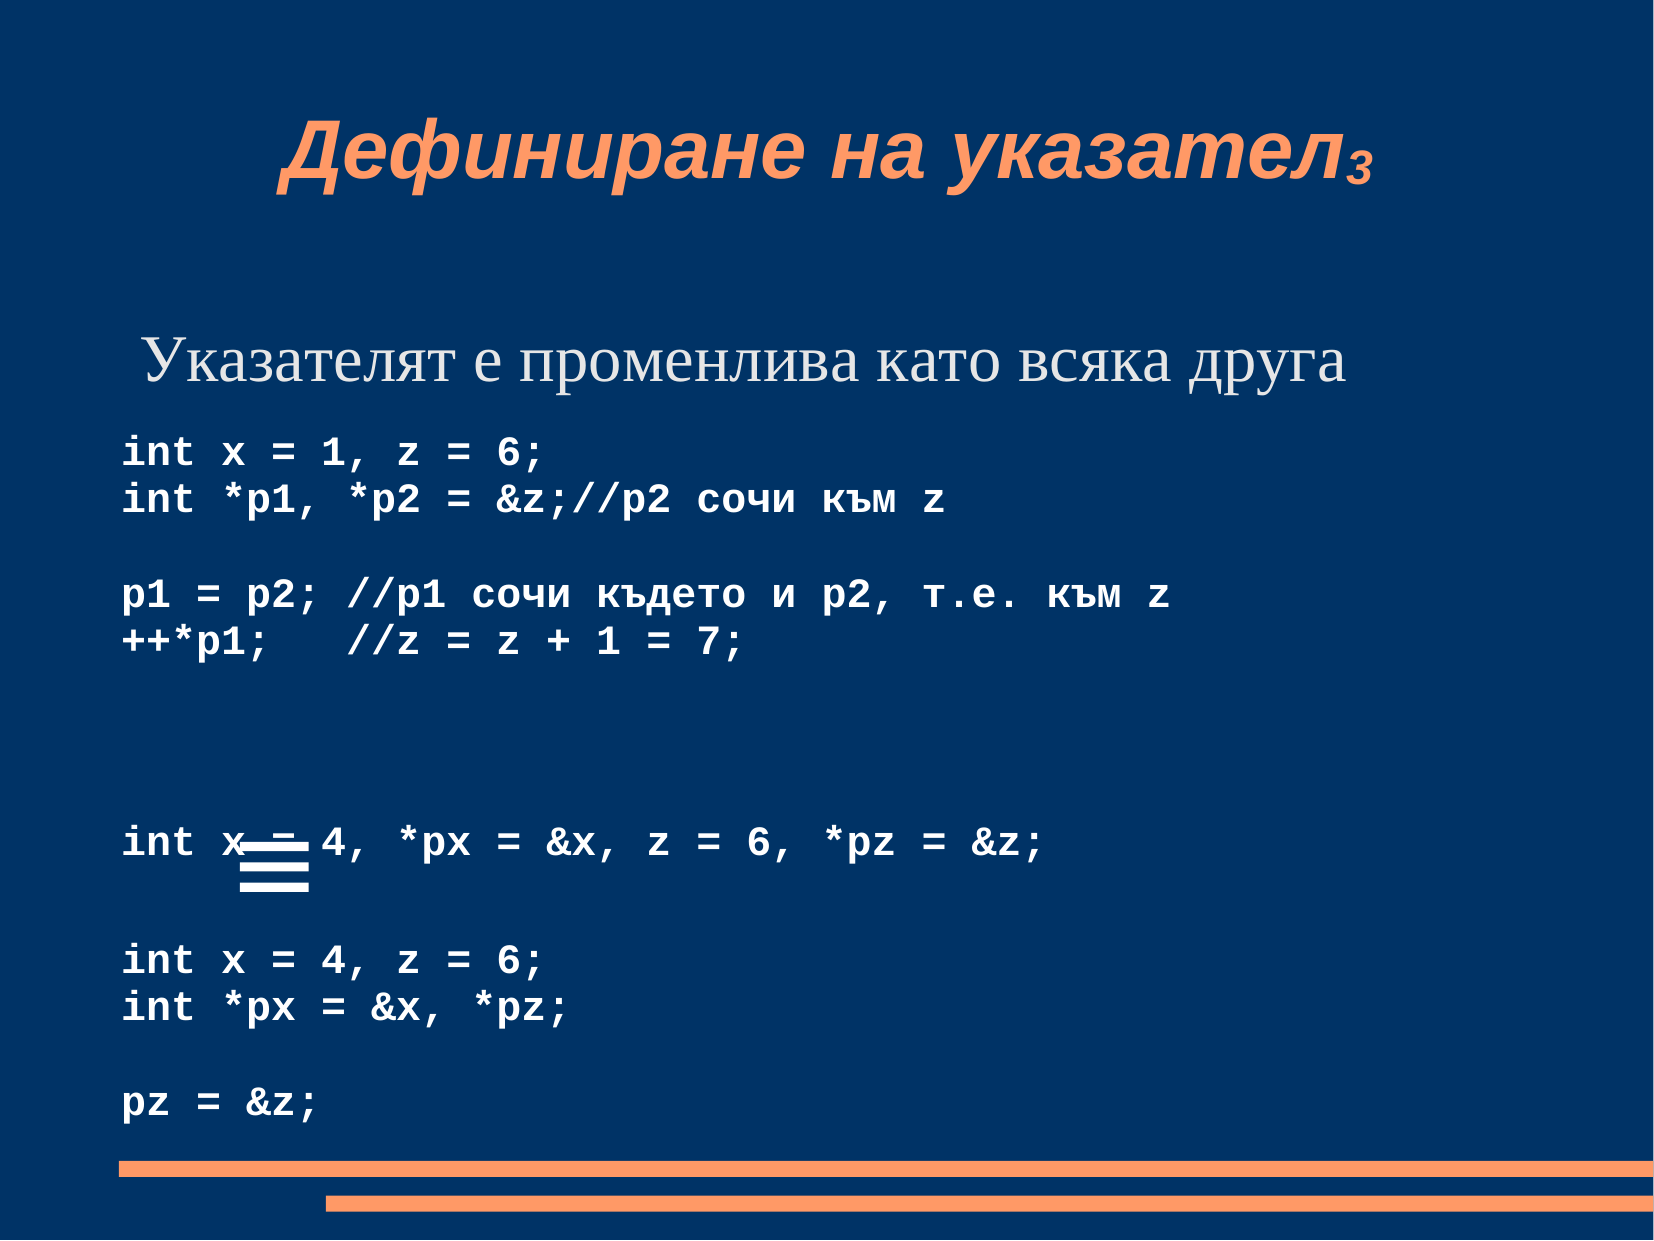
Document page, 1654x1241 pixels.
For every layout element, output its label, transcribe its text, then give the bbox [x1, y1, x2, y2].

text_box int x = 1, z = 6; int *p1, *p2 = &z;//p2 сочи към z p1 = p2; //p1 сочи където и p2, т.е. към z ++*p1; //z = z + 1 = 7; [106, 423, 1562, 813]
text_box int x = 4, z = 6; int *px = &x, *pz; pz = &z; [106, 931, 1562, 1138]
text_box  [214, 813, 364, 967]
text_box int x = 4, *px = &x, z = 6, *pz = &z; [106, 813, 214, 902]
title Дефиниране на указател3 [121, 53, 1534, 247]
list Указателят е променлива като всяка друга [121, 322, 1561, 423]
text_box int x = 4, *px = &x, z = 6, *pz = &z; [364, 813, 1562, 902]
